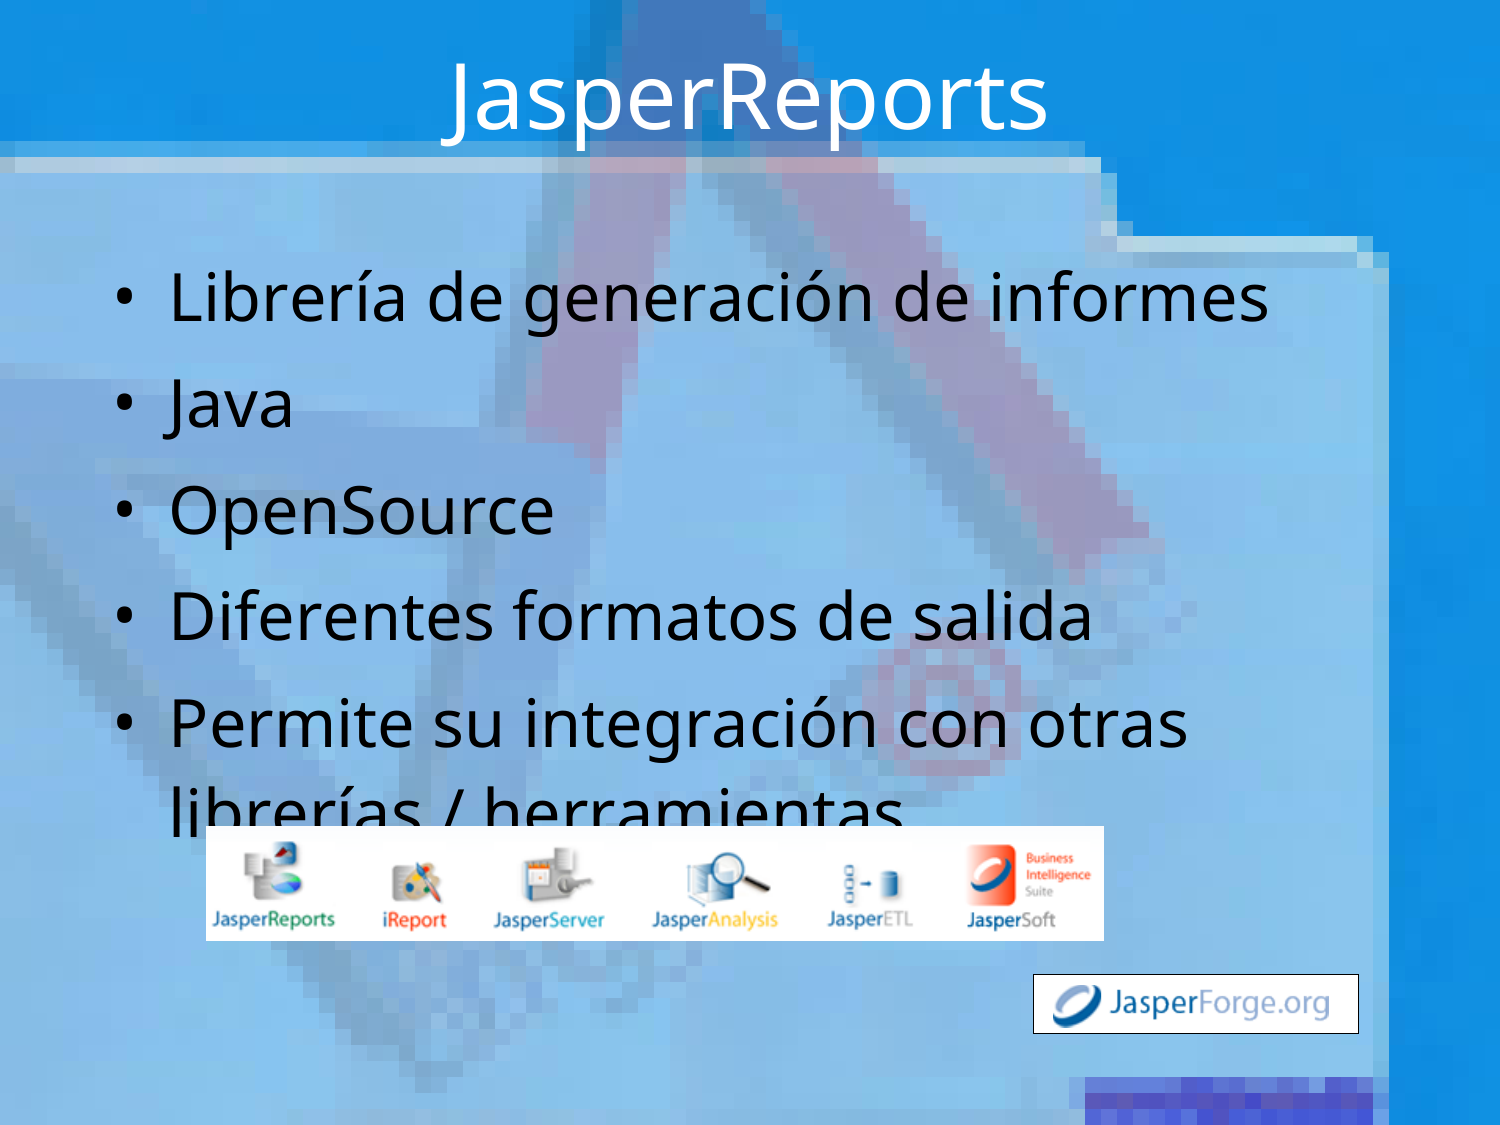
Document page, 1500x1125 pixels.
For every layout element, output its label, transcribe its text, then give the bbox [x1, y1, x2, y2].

title JasperReports [112, 0, 1388, 214]
picture [0, 0, 1500, 1125]
list Librería de generación de informes Java OpenSource Diferentes formatos de salida Permite su integración con otras librerías / herramientas [112, 249, 1388, 1001]
text_box [1033, 974, 1359, 1034]
